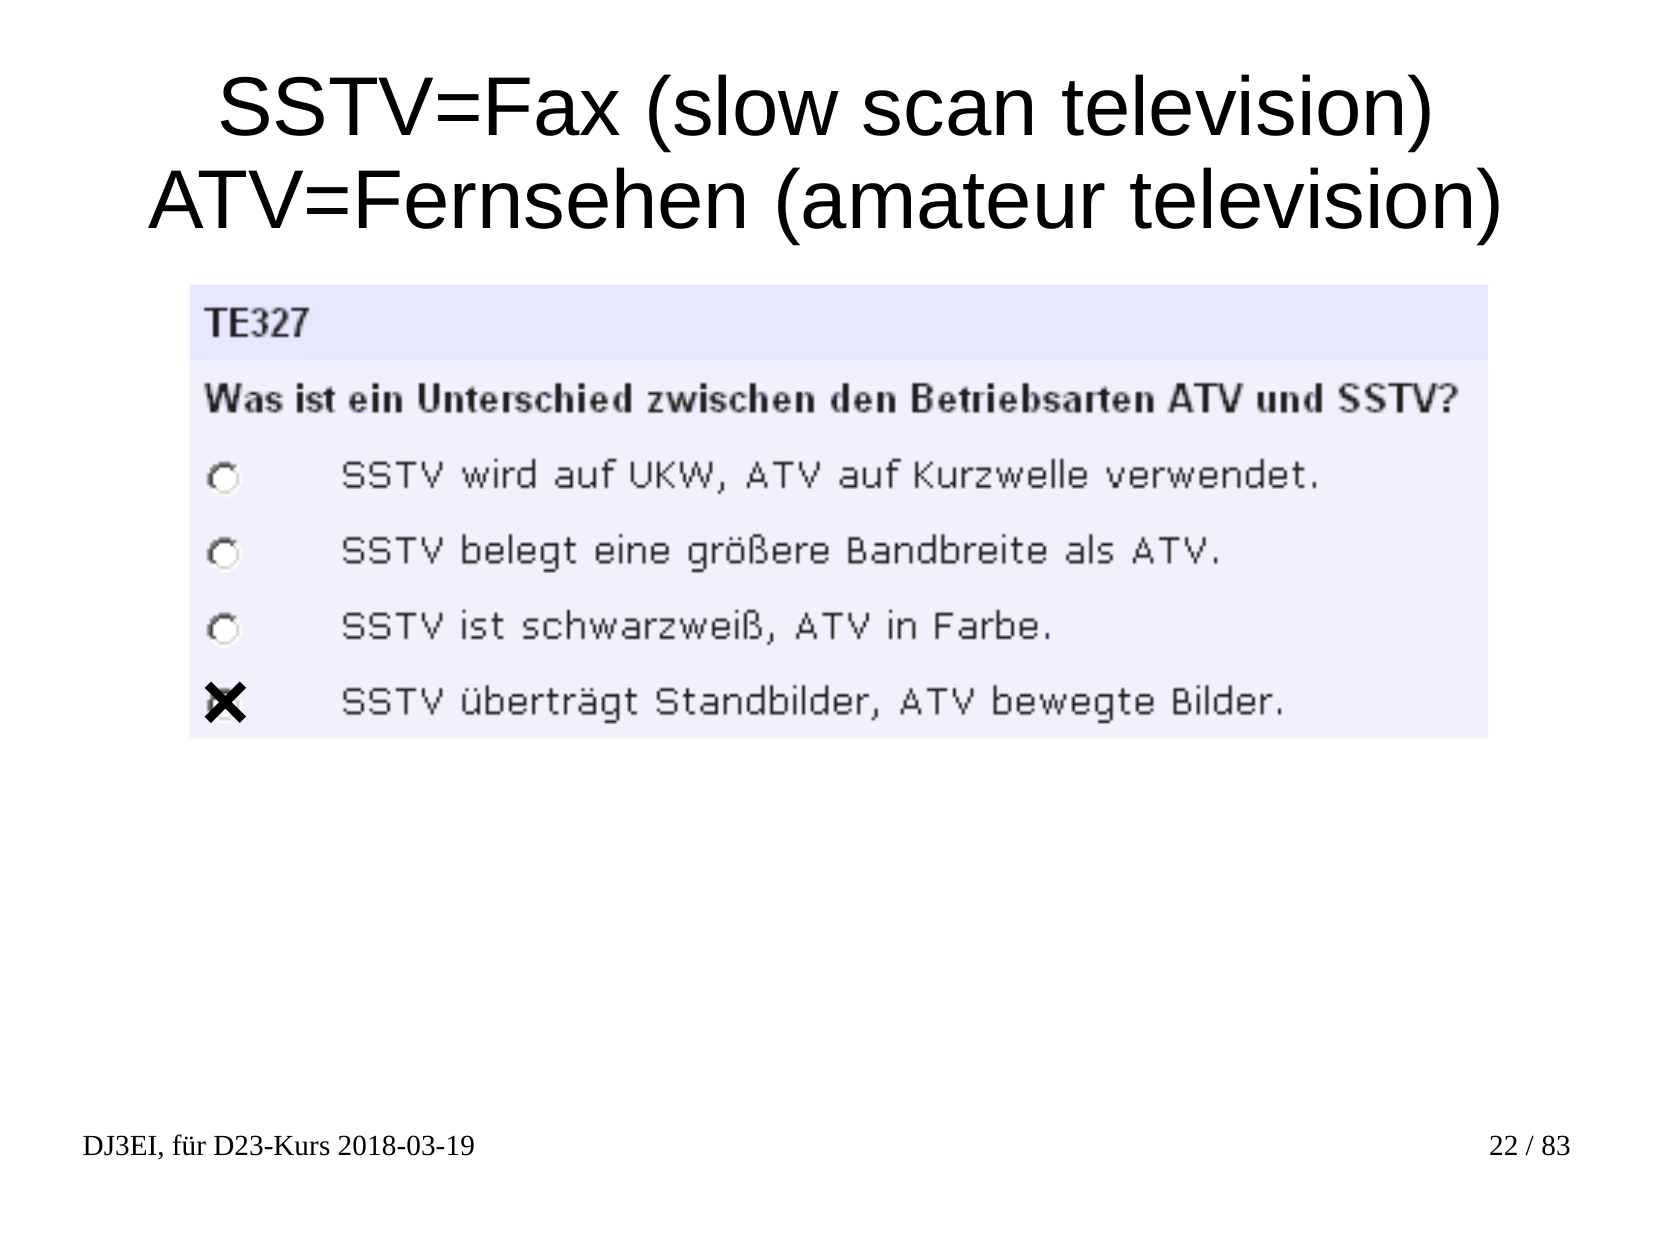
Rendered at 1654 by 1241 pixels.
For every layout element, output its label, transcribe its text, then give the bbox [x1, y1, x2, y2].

text_box × [186, 648, 249, 756]
title SSTV=Fax (slow scan television) ATV=Fernsehen (amateur television) [82, 49, 1571, 257]
picture [153, 271, 1488, 756]
